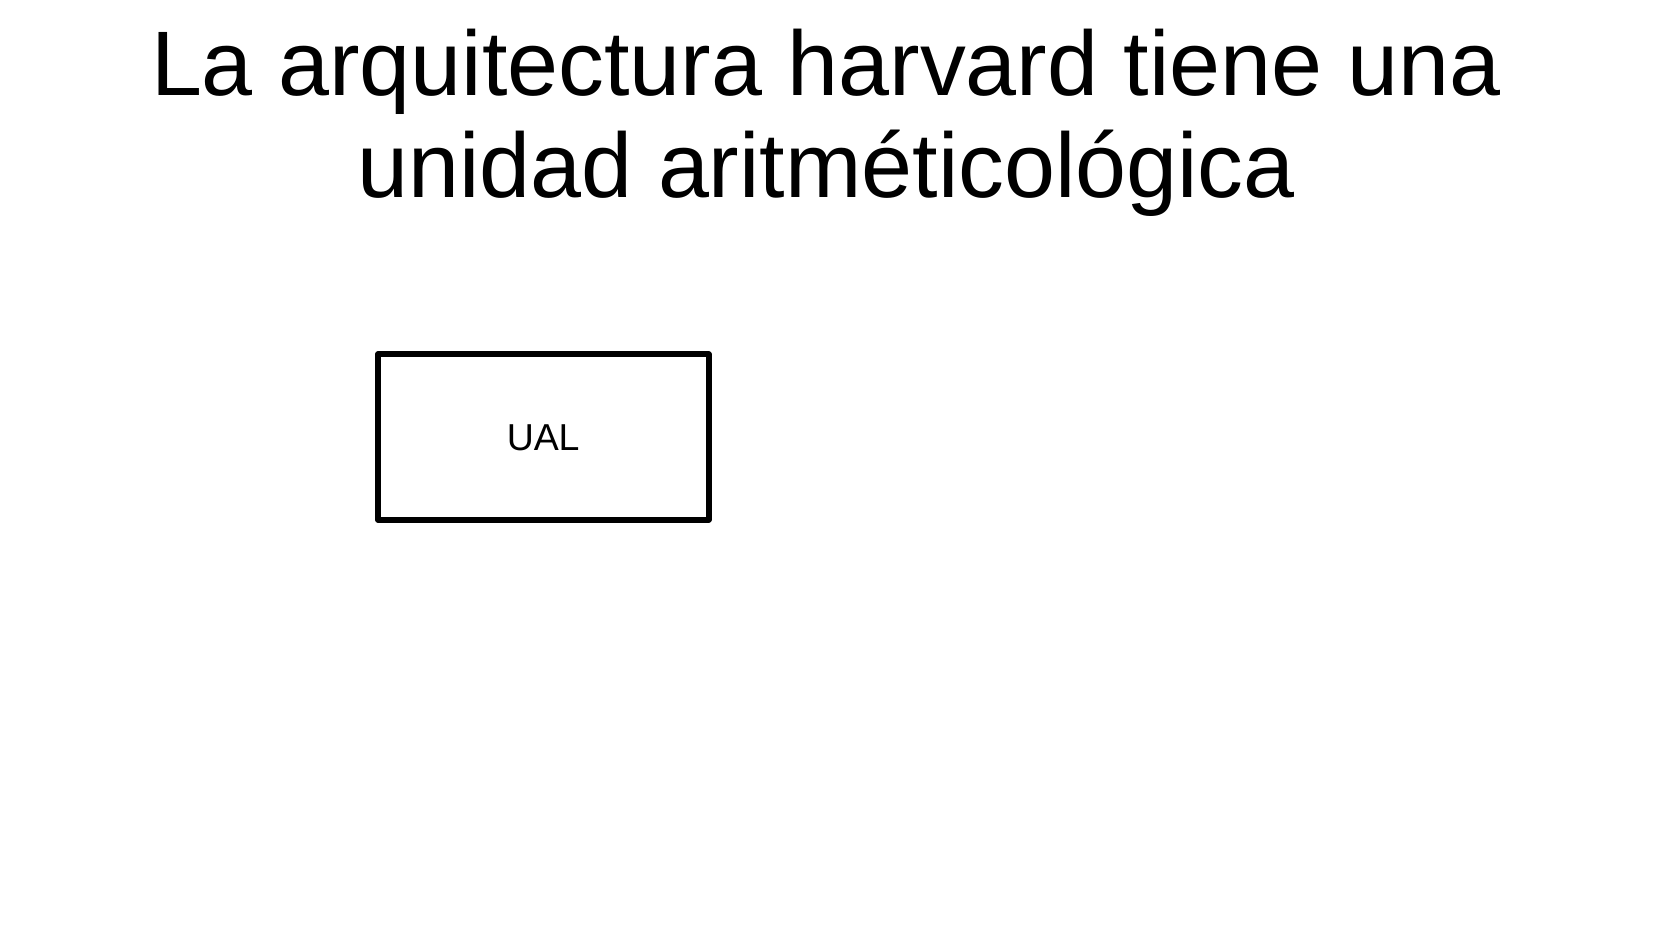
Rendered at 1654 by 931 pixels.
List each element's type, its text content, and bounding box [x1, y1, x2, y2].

text_box UAL [377, 354, 709, 520]
title La arquitectura harvard tiene una unidad aritméticológica [82, 12, 1571, 218]
